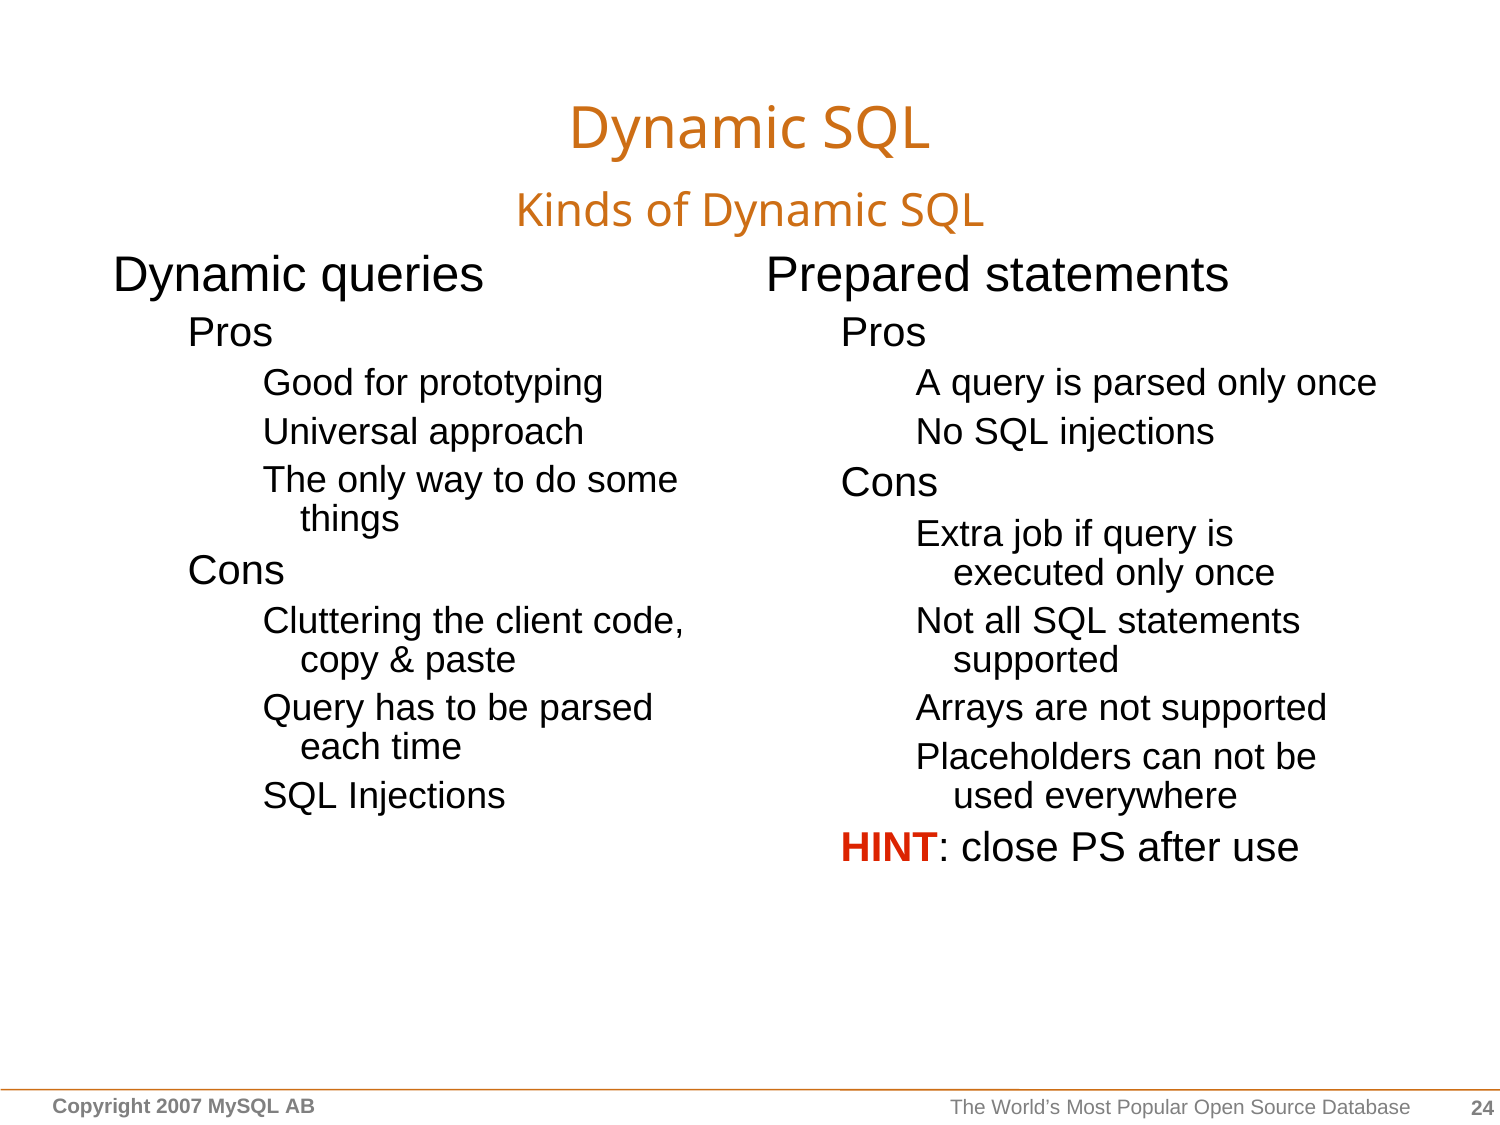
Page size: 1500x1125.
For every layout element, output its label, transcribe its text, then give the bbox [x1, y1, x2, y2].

title Dynamic SQL Kinds of Dynamic SQL [0, 77, 1500, 236]
list Dynamic queries Pros Good for prototyping Universal approach The only way to do some things Cons Cluttering the client code, copy & paste Query has to be parsed each time SQL Injections [112, 249, 735, 916]
list Prepared statements Pros A query is parsed only once No SQL injections Cons Extra job if query is executed only once Not all SQL statements supported Arrays are not supported Placeholders can not be used everywhere HINT: close PS after use [765, 249, 1388, 1034]
